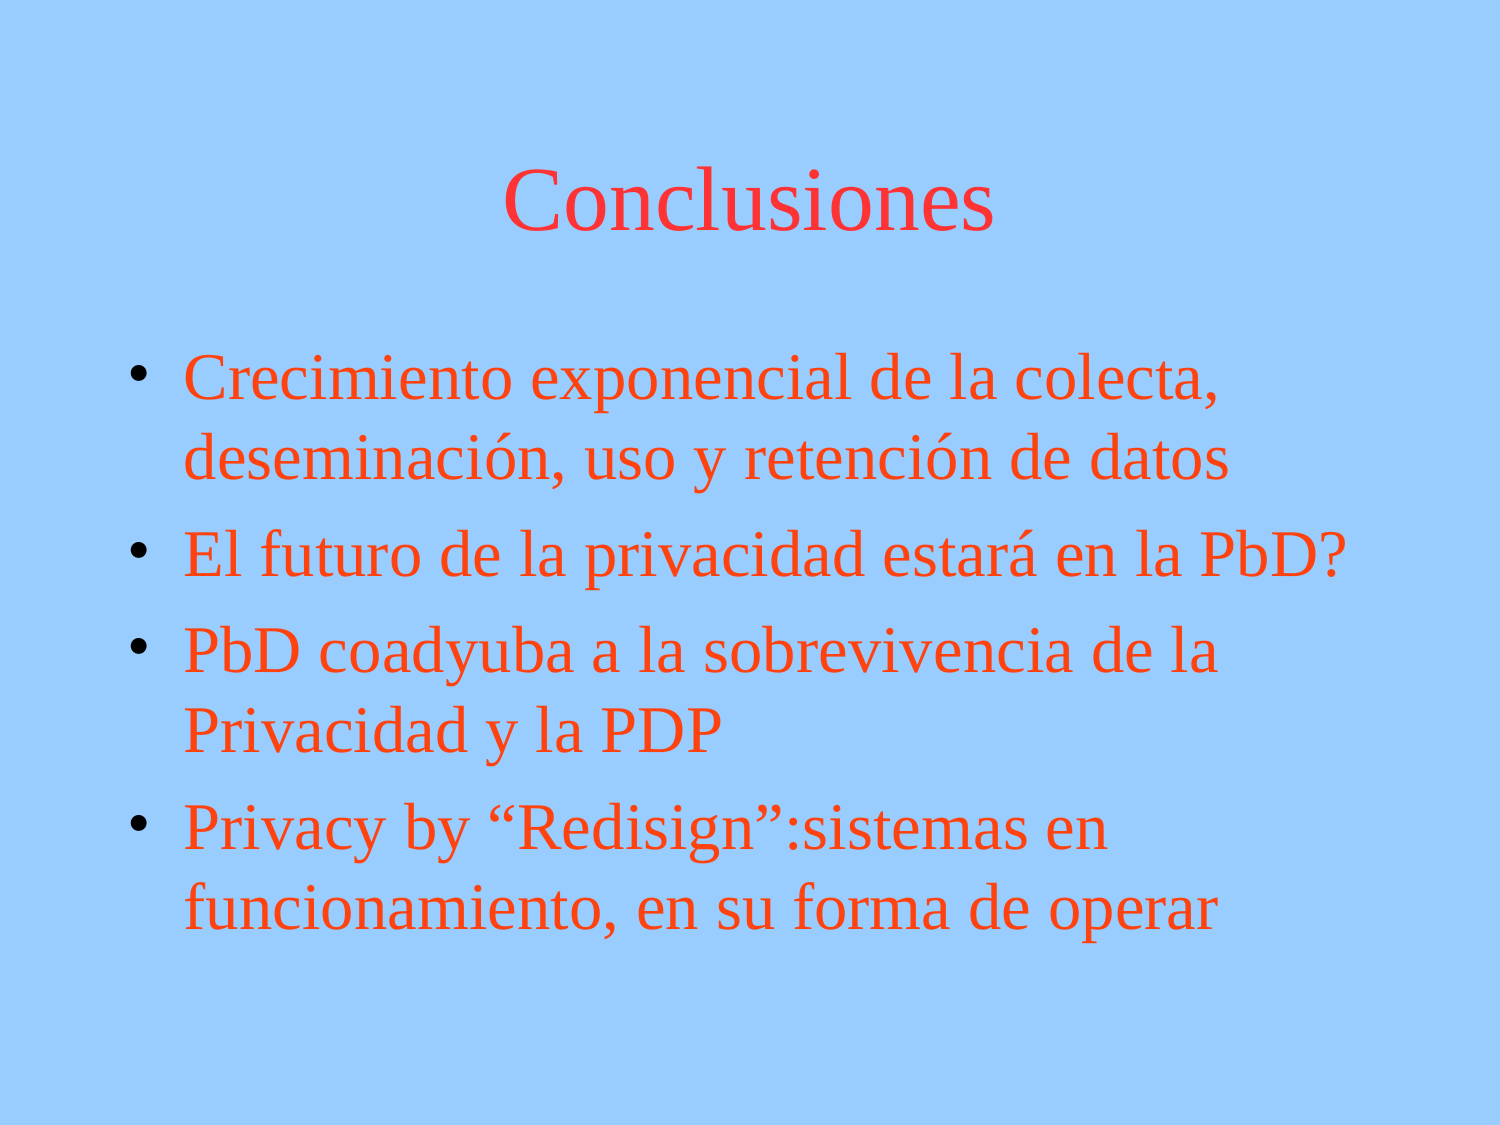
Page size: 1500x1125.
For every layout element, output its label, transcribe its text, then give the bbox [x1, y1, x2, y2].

list Crecimiento exponencial de la colecta, deseminación, uso y retención de datos El futuro de la privacidad estará en la PbD? PbD coadyuba a la sobrevivencia de la Privacidad y la PDP Privacy by “Redisign”:sistemas en funcionamiento, en su forma de operar [112, 324, 1388, 1001]
title Conclusiones [112, 99, 1388, 288]
